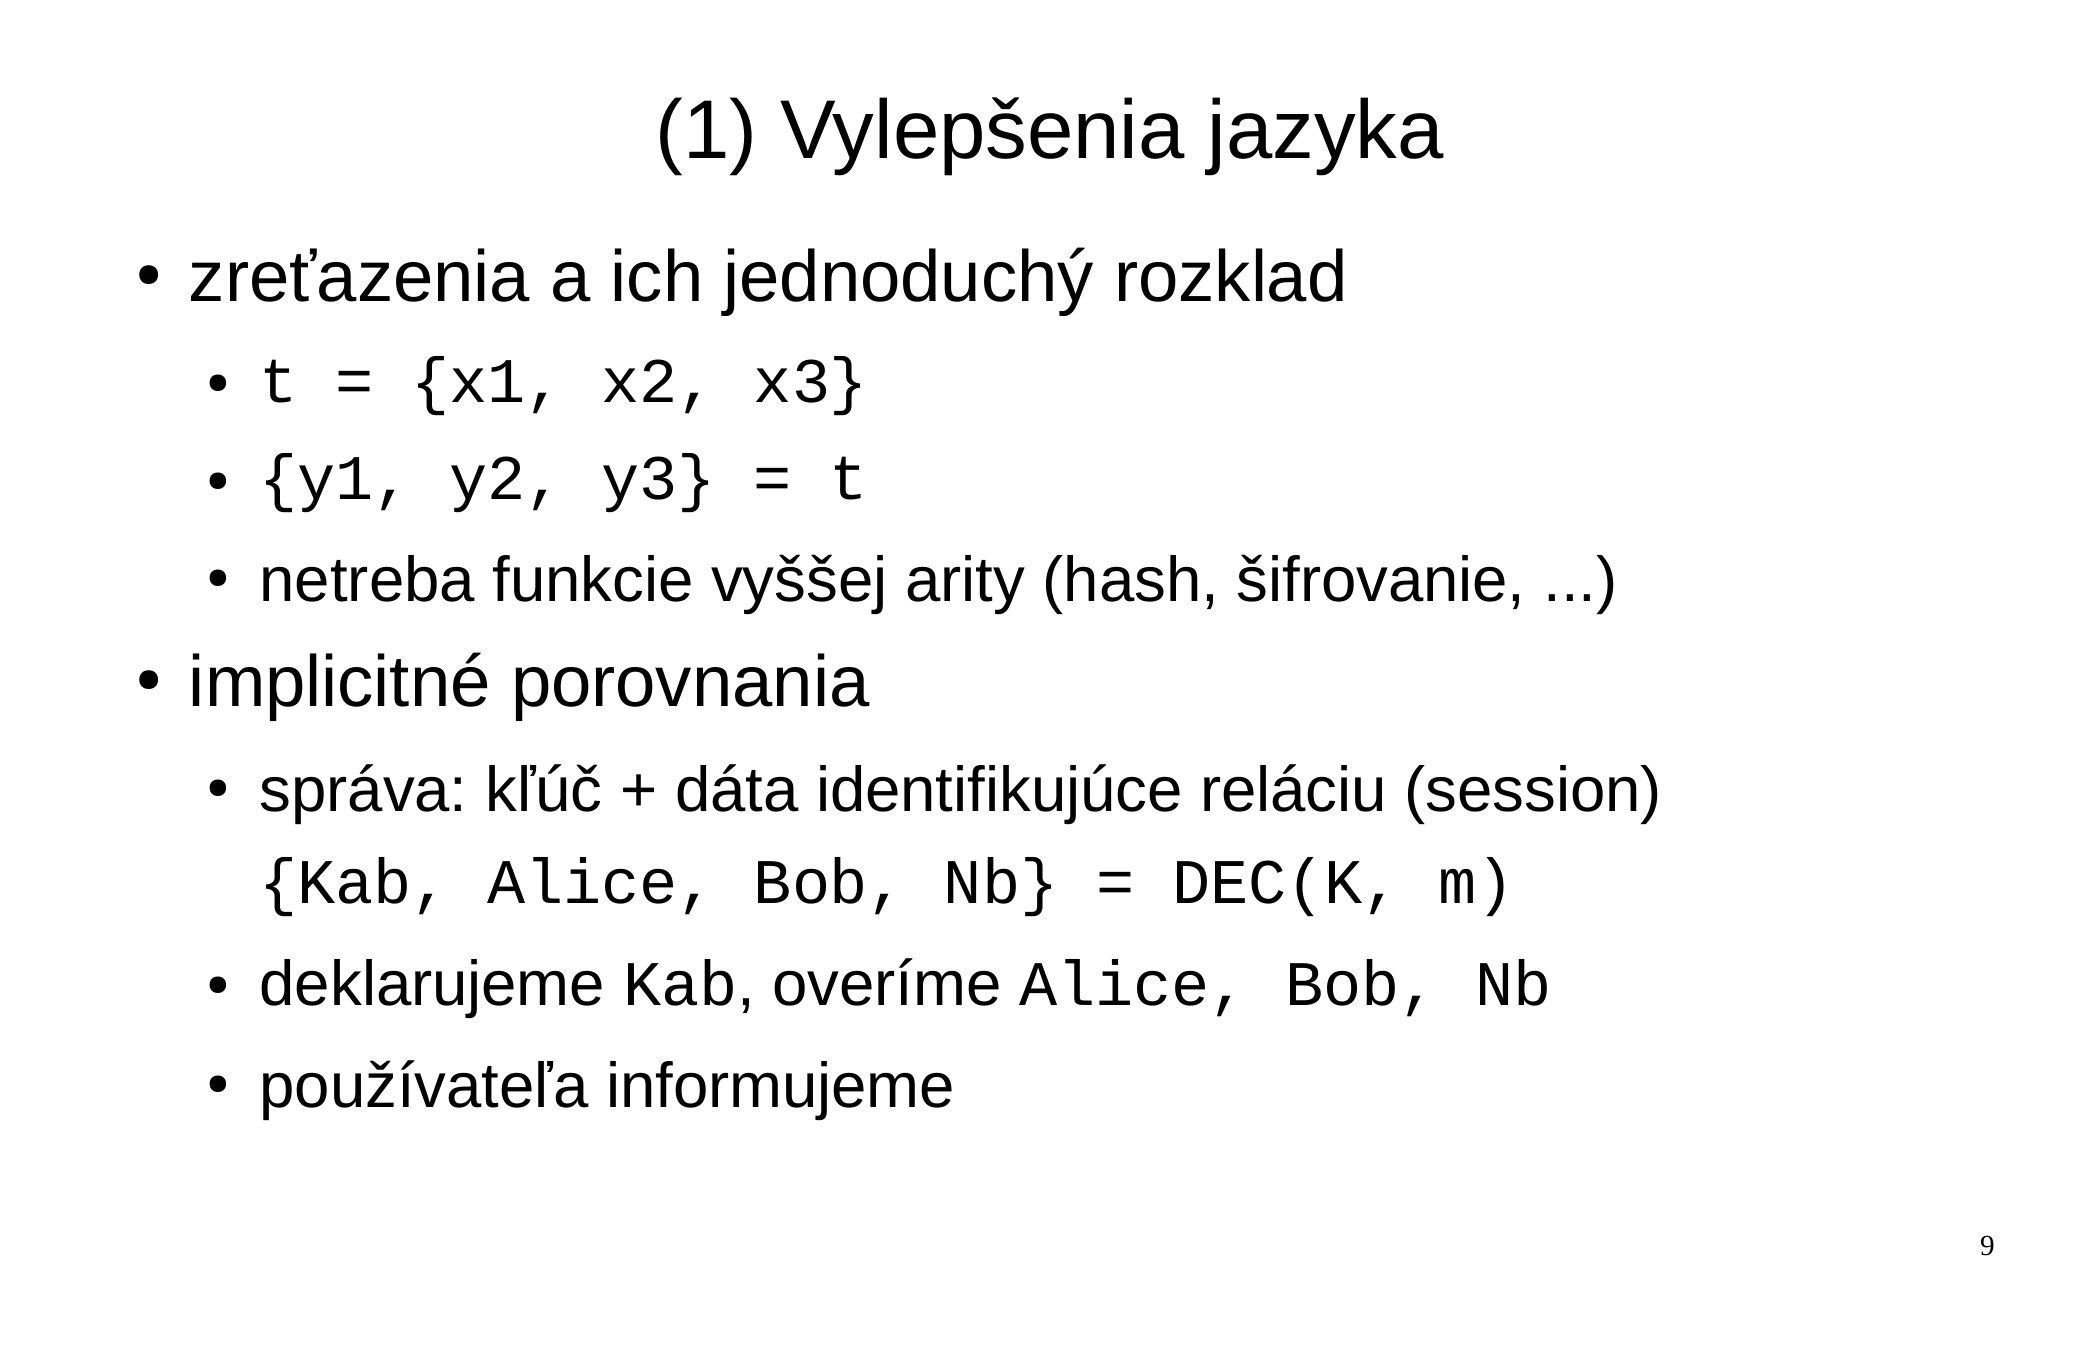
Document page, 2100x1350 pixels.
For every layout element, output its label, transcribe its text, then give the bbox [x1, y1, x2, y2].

title (1) Vylepšenia jazyka [105, 53, 1996, 207]
list zreťazenia a ich jednoduchý rozklad t = {x1, x2, x3} {y1, y2, y3} = t netreba funkcie vyššej arity (hash, šifrovanie, ...) implicitné porovnania správa: kľúč + dáta identifikujúce reláciu (session) {Kab, Alice, Bob, Nb} = DEC(K, m) deklarujeme Kab, overíme Alice, Bob, Nb používateľa informujeme [118, 236, 2008, 1123]
